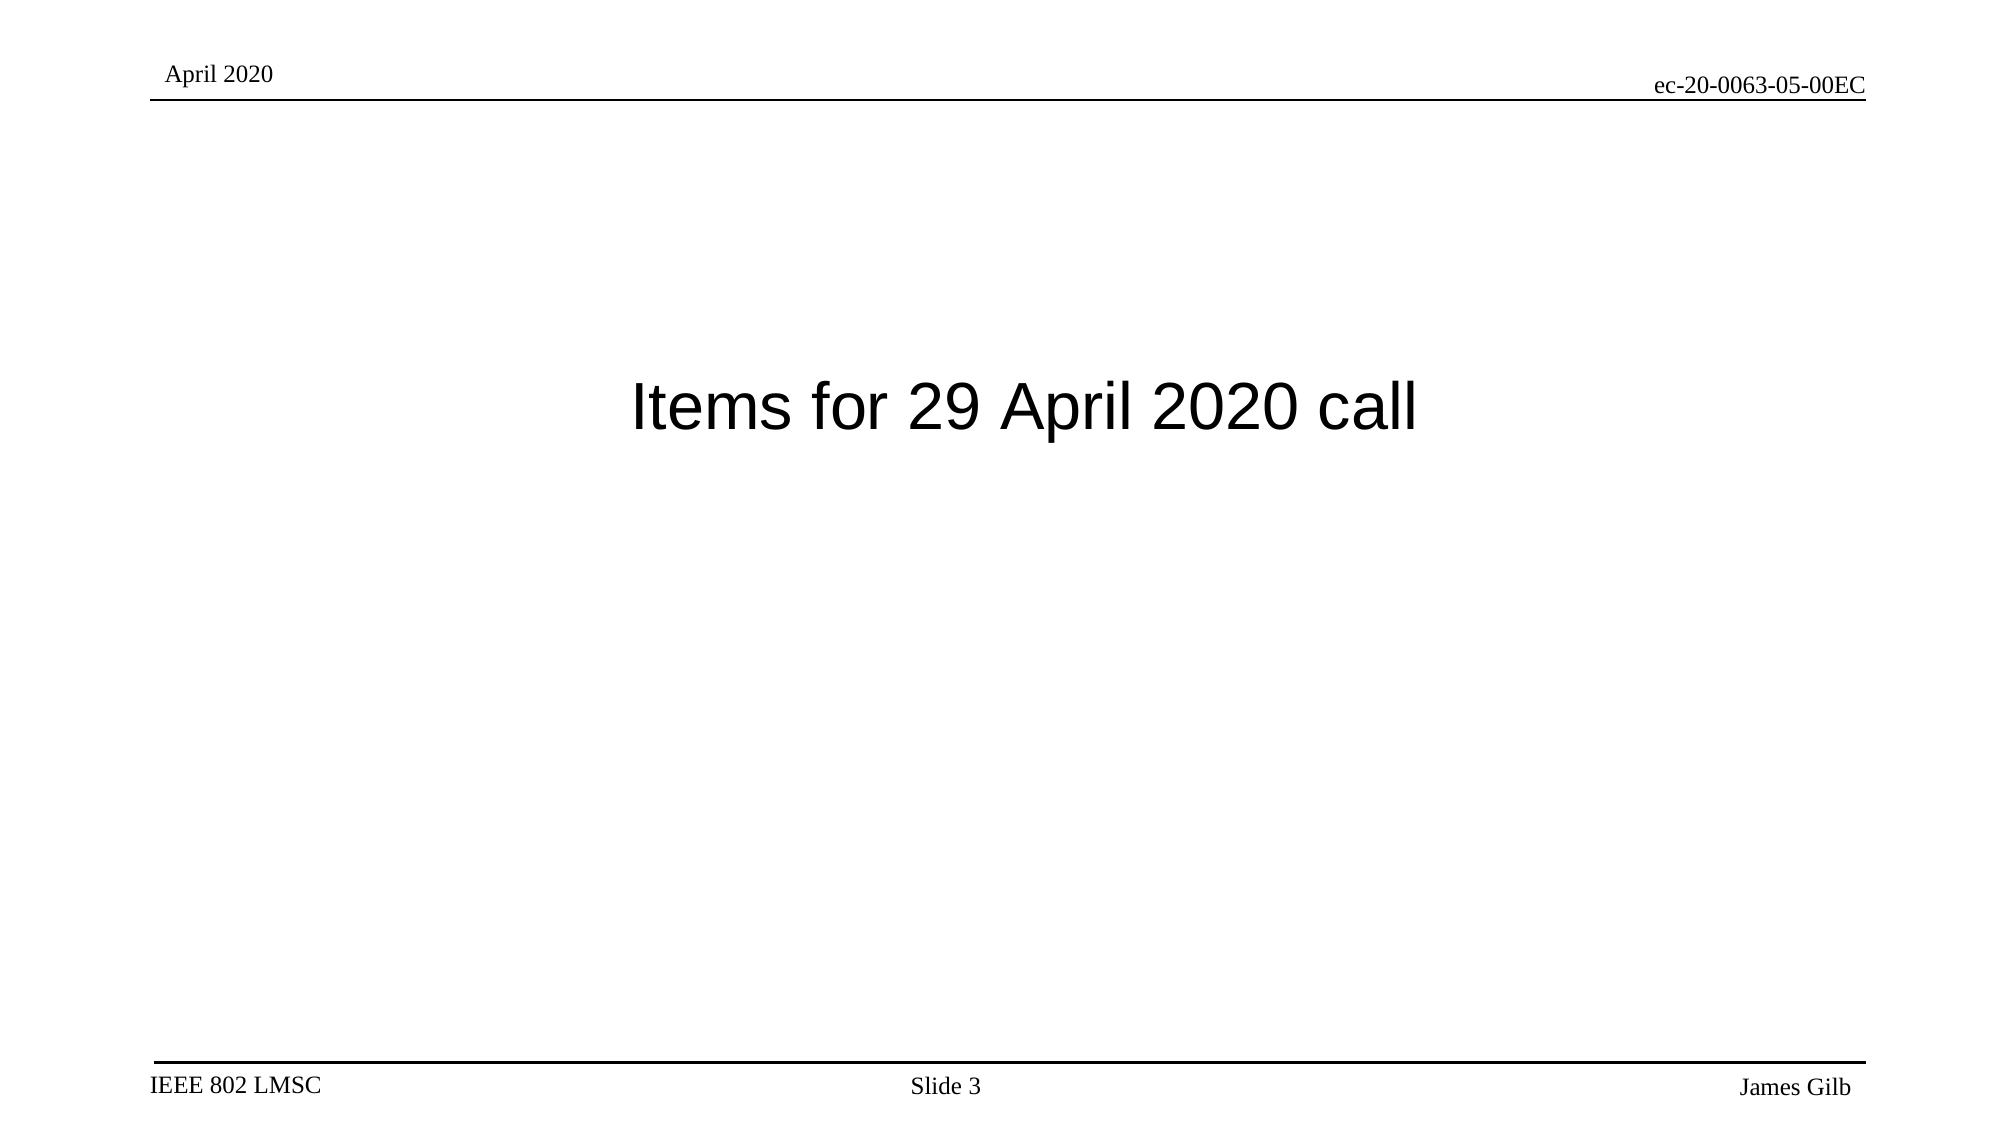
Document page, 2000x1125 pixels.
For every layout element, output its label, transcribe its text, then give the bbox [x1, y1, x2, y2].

subtitle Items for 29 April 2020 call [149, 112, 1900, 693]
